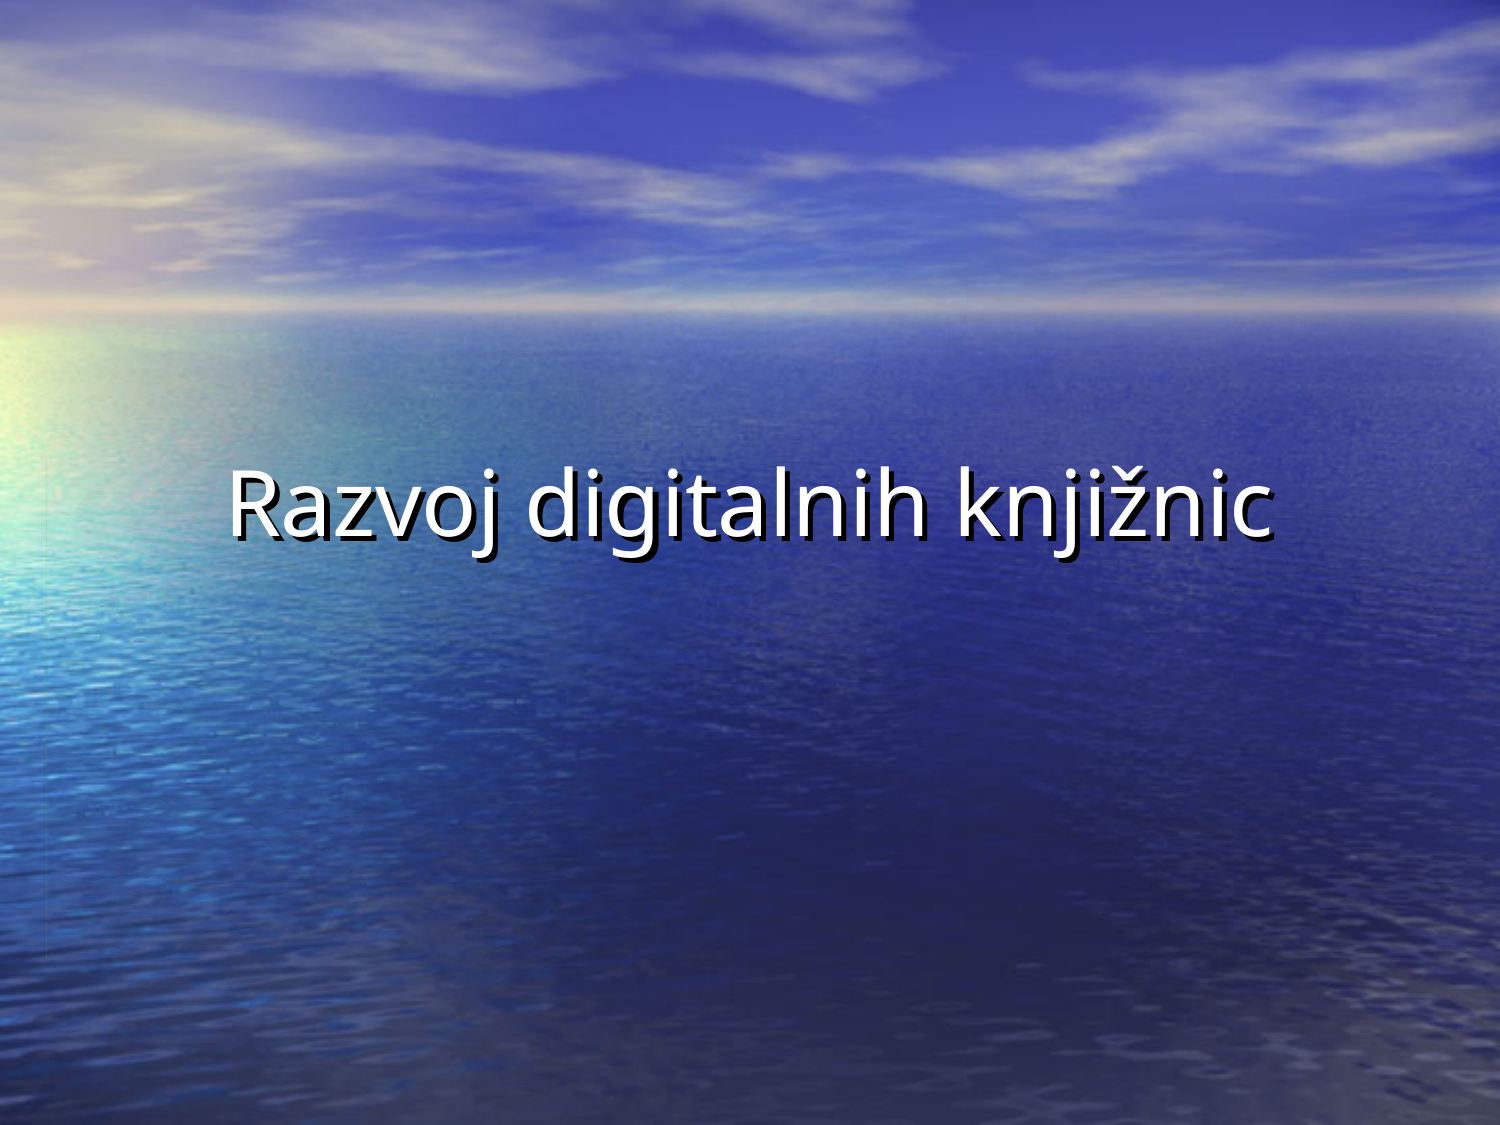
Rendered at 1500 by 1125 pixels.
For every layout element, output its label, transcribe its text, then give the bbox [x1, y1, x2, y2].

title Razvoj digitalnih knjižnic [112, 327, 1388, 563]
picture [0, 0, 1500, 1125]
